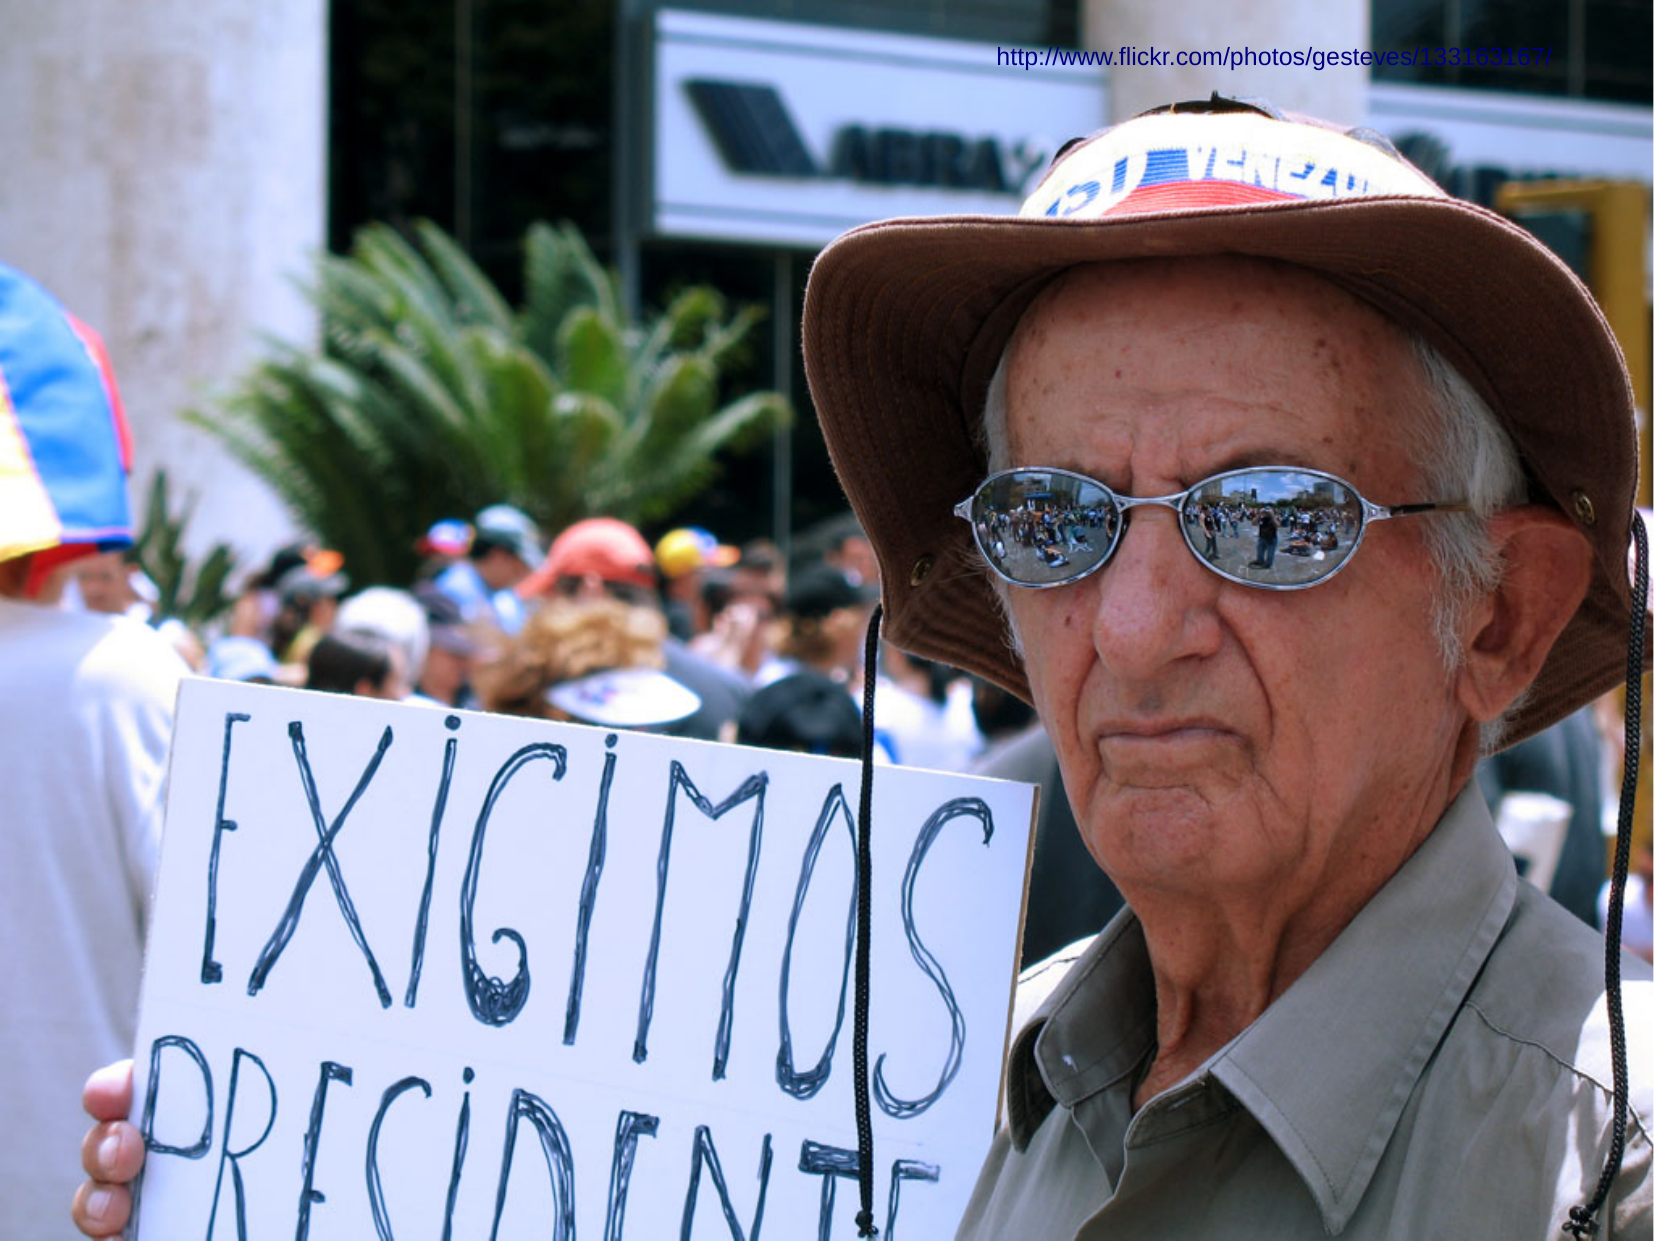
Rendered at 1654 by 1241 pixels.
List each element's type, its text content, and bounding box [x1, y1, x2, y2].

subtitle http://www.flickr.com/photos/gesteves/133163167/ [900, 0, 1651, 113]
picture [0, 0, 1654, 1241]
